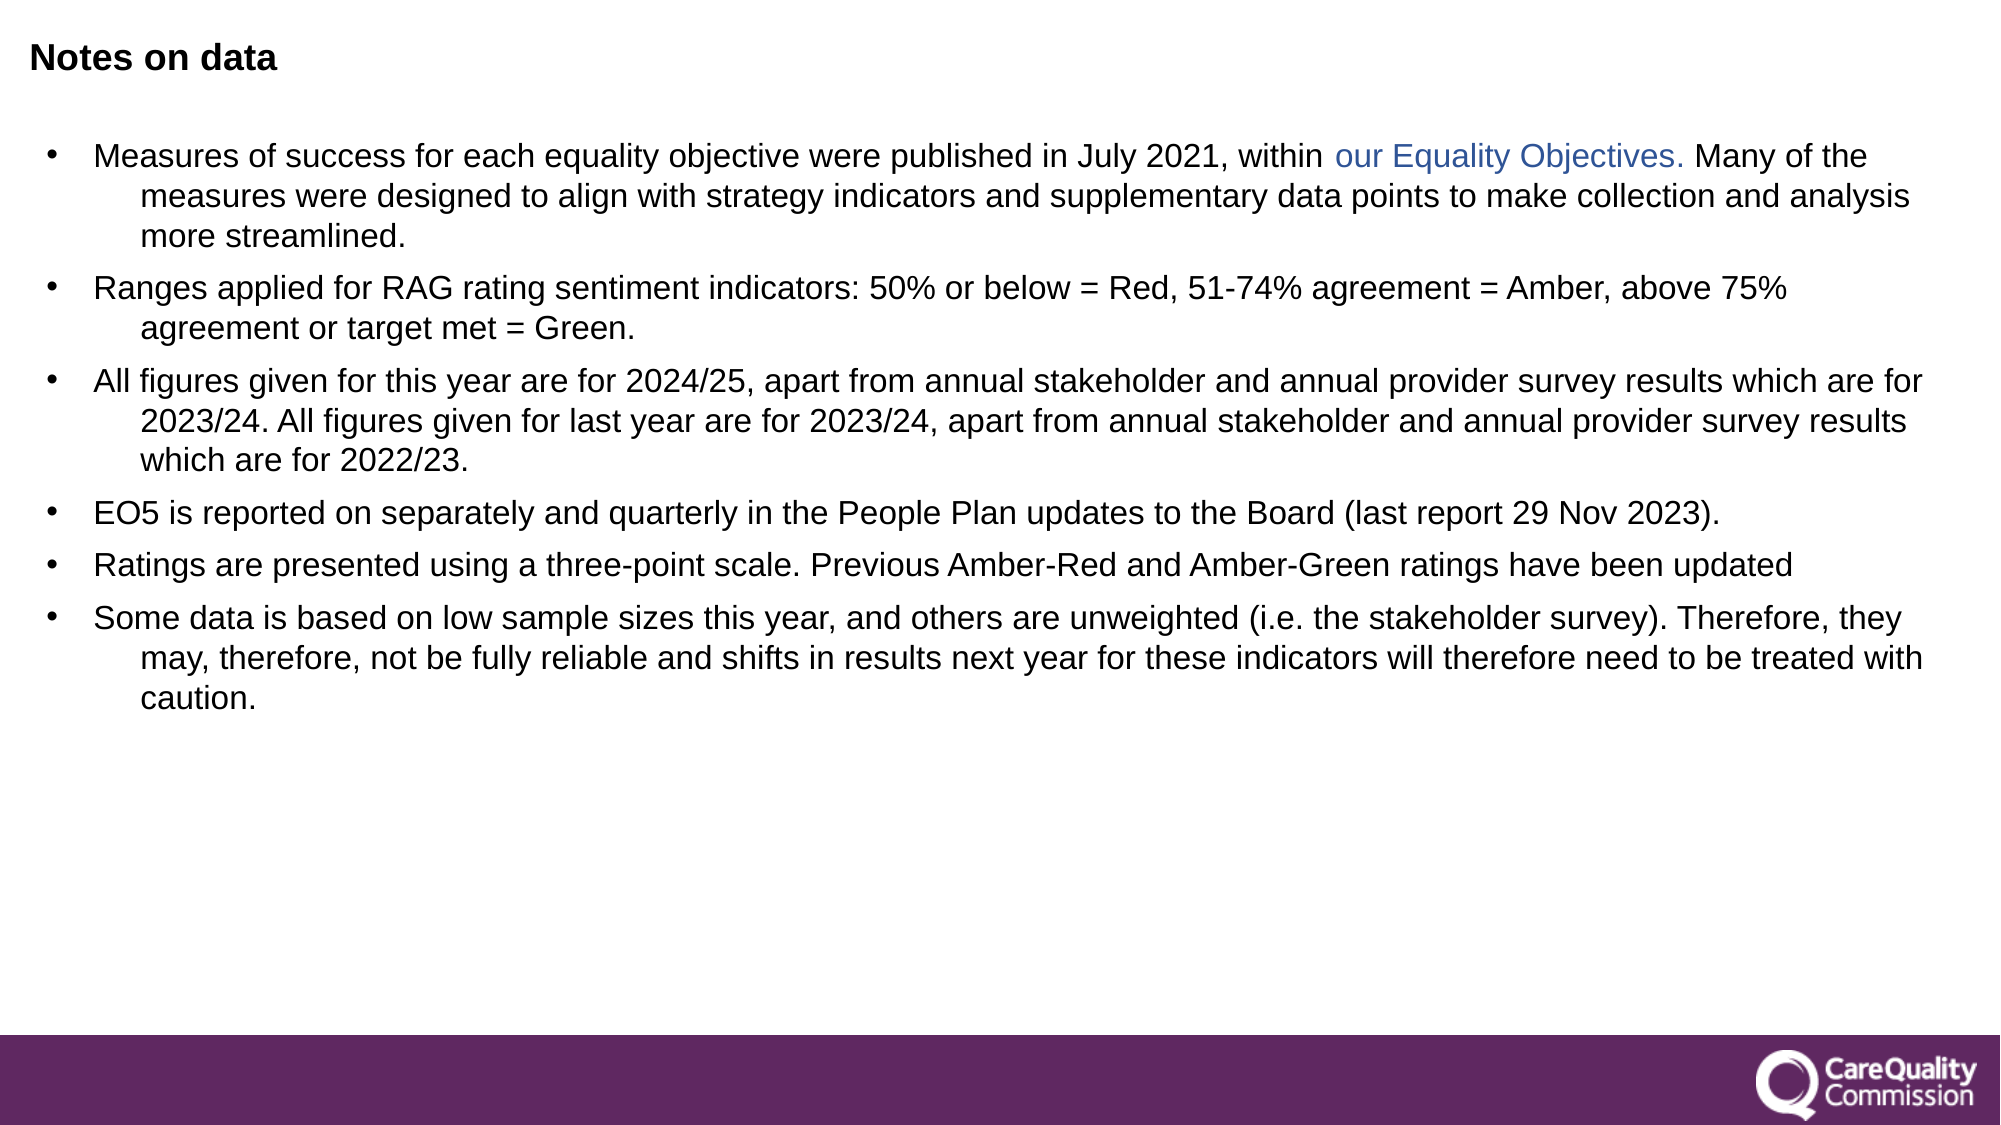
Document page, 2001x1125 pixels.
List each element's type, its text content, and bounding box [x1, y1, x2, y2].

title Notes on data [14, 25, 1969, 127]
text_box Measures of success for each equality objective were published in July 2021, within our Equality Objectives. Many of the measures were designed to align with strategy indicators and supplementary data points to make collection and analysis more streamlined. Ranges applied for RAG rating sentiment indicators: 50% or below = Red, 51-74% agreement = Amber, above 75% agreement or target met = Green. All figures given for this year are for 2024/25, apart from annual stakeholder and annual provider survey results which are for 2023/24. All figures given for last year are for 2023/24, apart from annual stakeholder and annual provider survey results which are for 2022/23. EO5 is reported on separately and quarterly in the People Plan updates to the Board (last report 29 Nov 2023). Ratings are presented using a three-point scale. Previous Amber-Red and Amber-Green ratings have been updated Some data is based on low sample sizes this year, and others are unweighted (i.e. the stakeholder survey). Therefore, they may, therefore, not be fully reliable and shifts in results next year for these indicators will therefore need to be treated with caution. [31, 126, 1957, 804]
